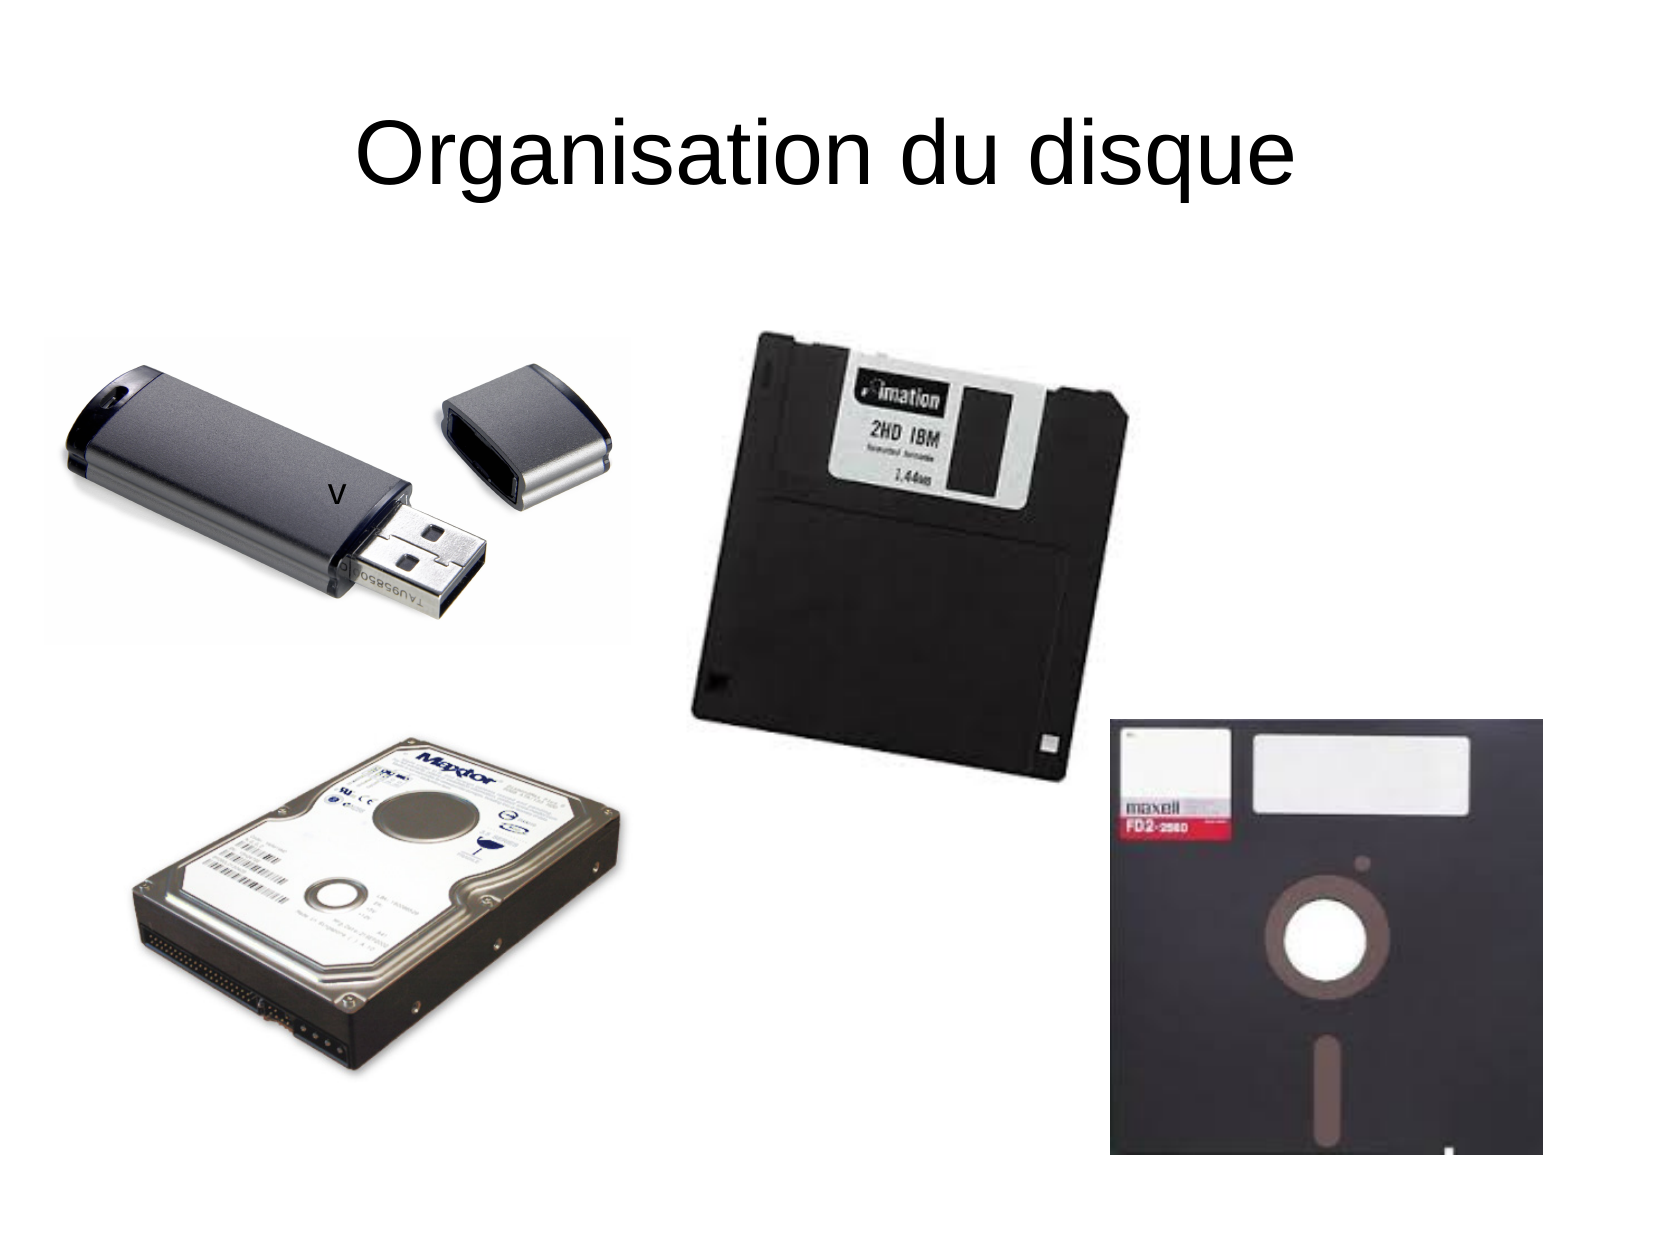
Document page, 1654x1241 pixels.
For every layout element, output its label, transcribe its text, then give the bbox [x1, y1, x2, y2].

picture [670, 314, 1543, 1155]
picture [106, 725, 646, 1096]
picture [44, 337, 631, 646]
title Organisation du disque [82, 49, 1571, 257]
